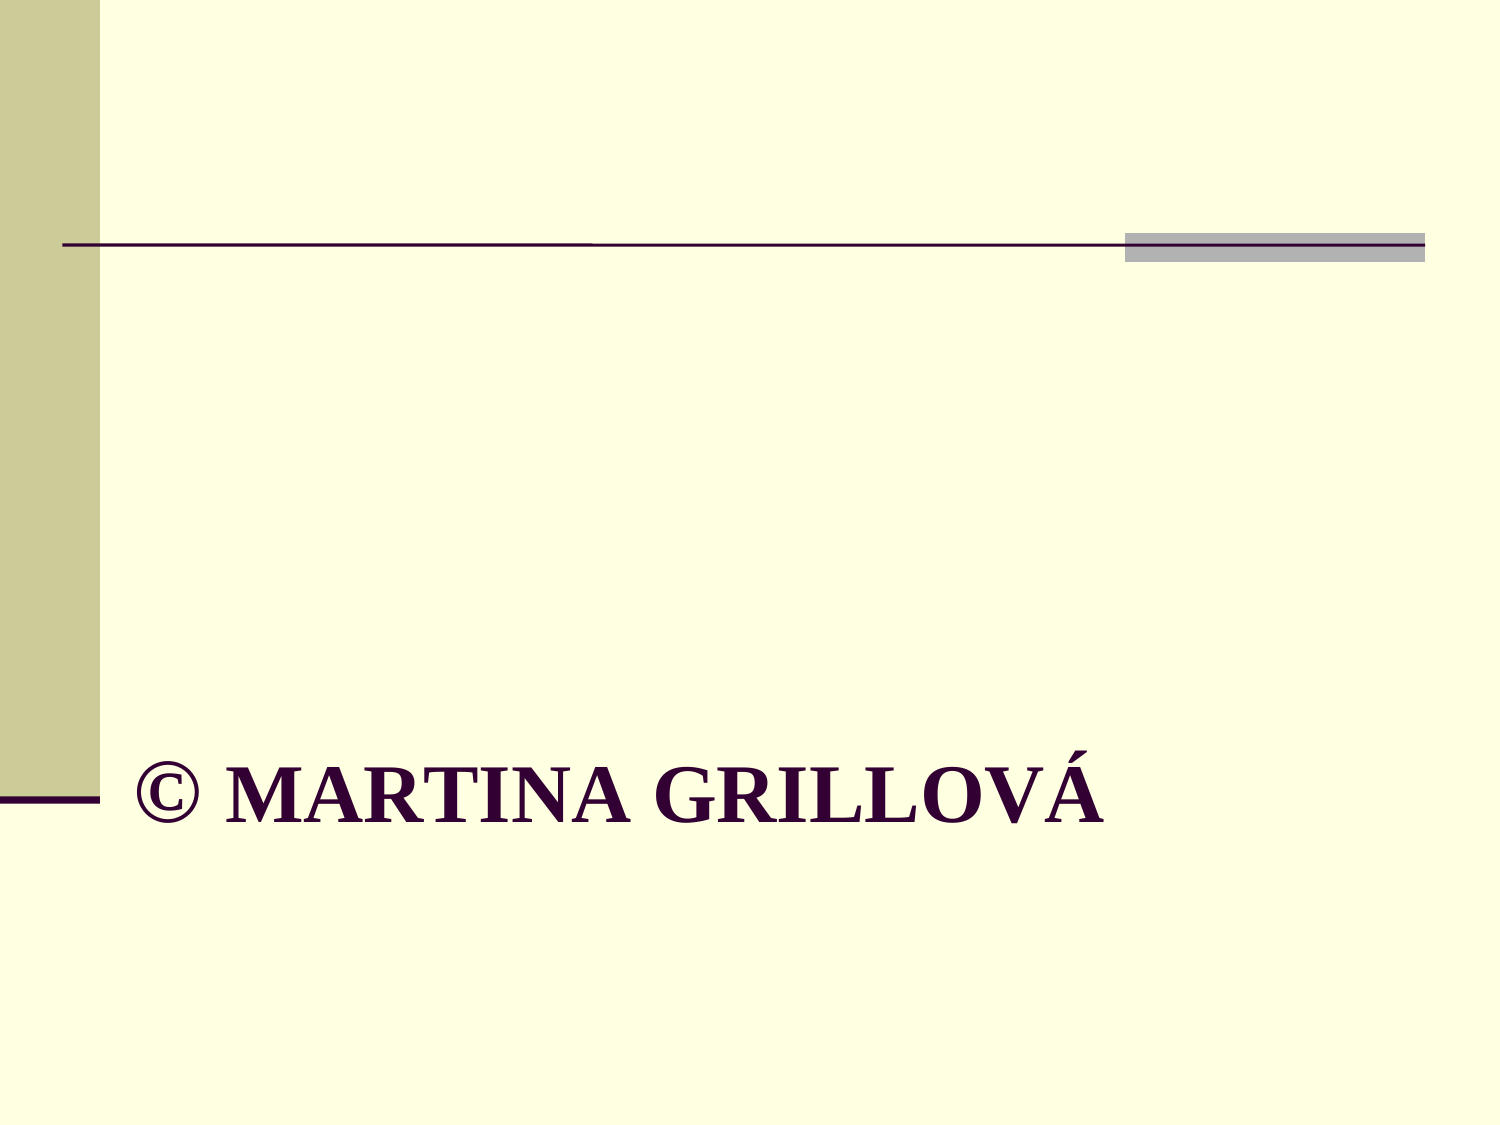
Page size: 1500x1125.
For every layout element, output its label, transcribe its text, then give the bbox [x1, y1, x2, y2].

title © Martina Grillová [118, 722, 1394, 947]
